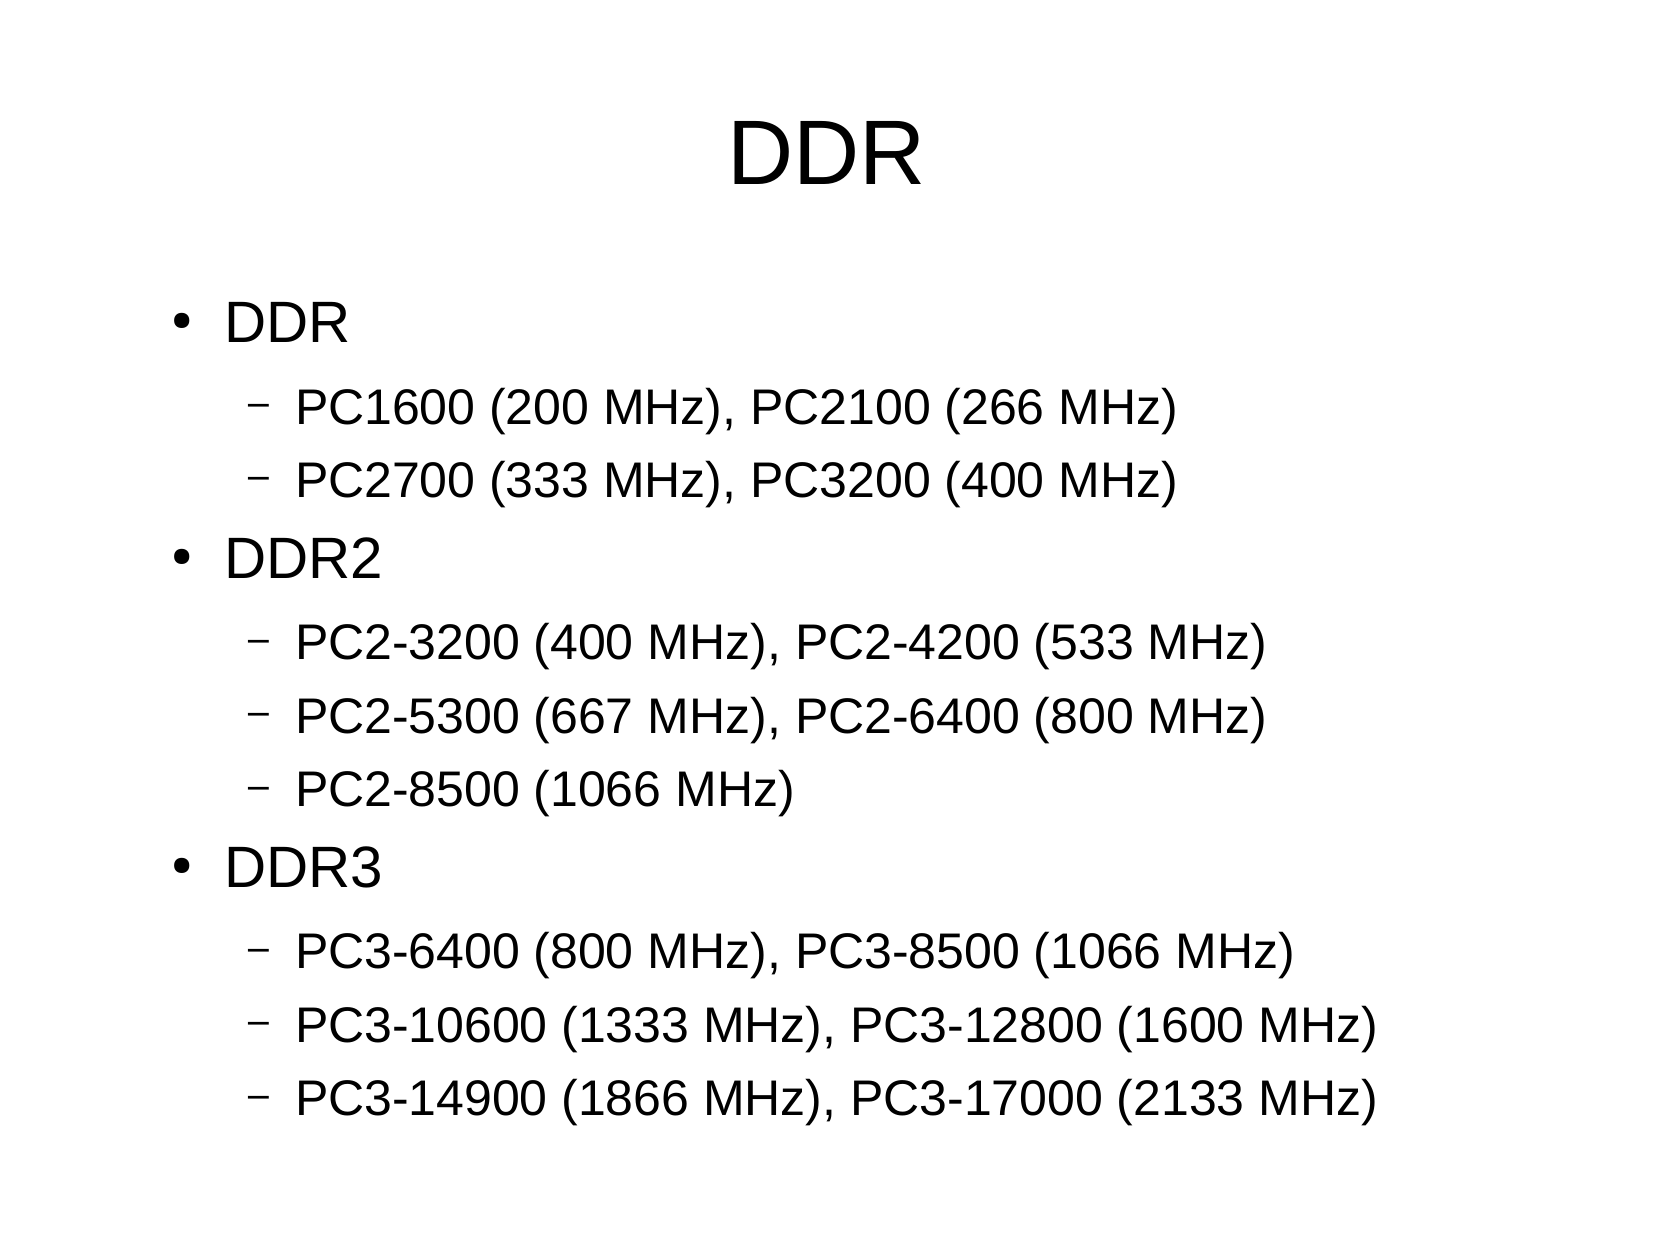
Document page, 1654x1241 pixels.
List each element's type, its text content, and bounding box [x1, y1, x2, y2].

title DDR [82, 49, 1571, 257]
list DDR PC1600 (200 MHz), PC2100 (266 MHz) PC2700 (333 MHz), PC3200 (400 MHz) DDR2 PC2-3200 (400 MHz), PC2-4200 (533 MHz) PC2-5300 (667 MHz), PC2-6400 (800 MHz) PC2-8500 (1066 MHz) DDR3 PC3-6400 (800 MHz), PC3-8500 (1066 MHz) PC3-10600 (1333 MHz), PC3-12800 (1600 MHz) PC3-14900 (1866 MHz), PC3-17000 (2133 MHz) [82, 290, 1571, 1127]
